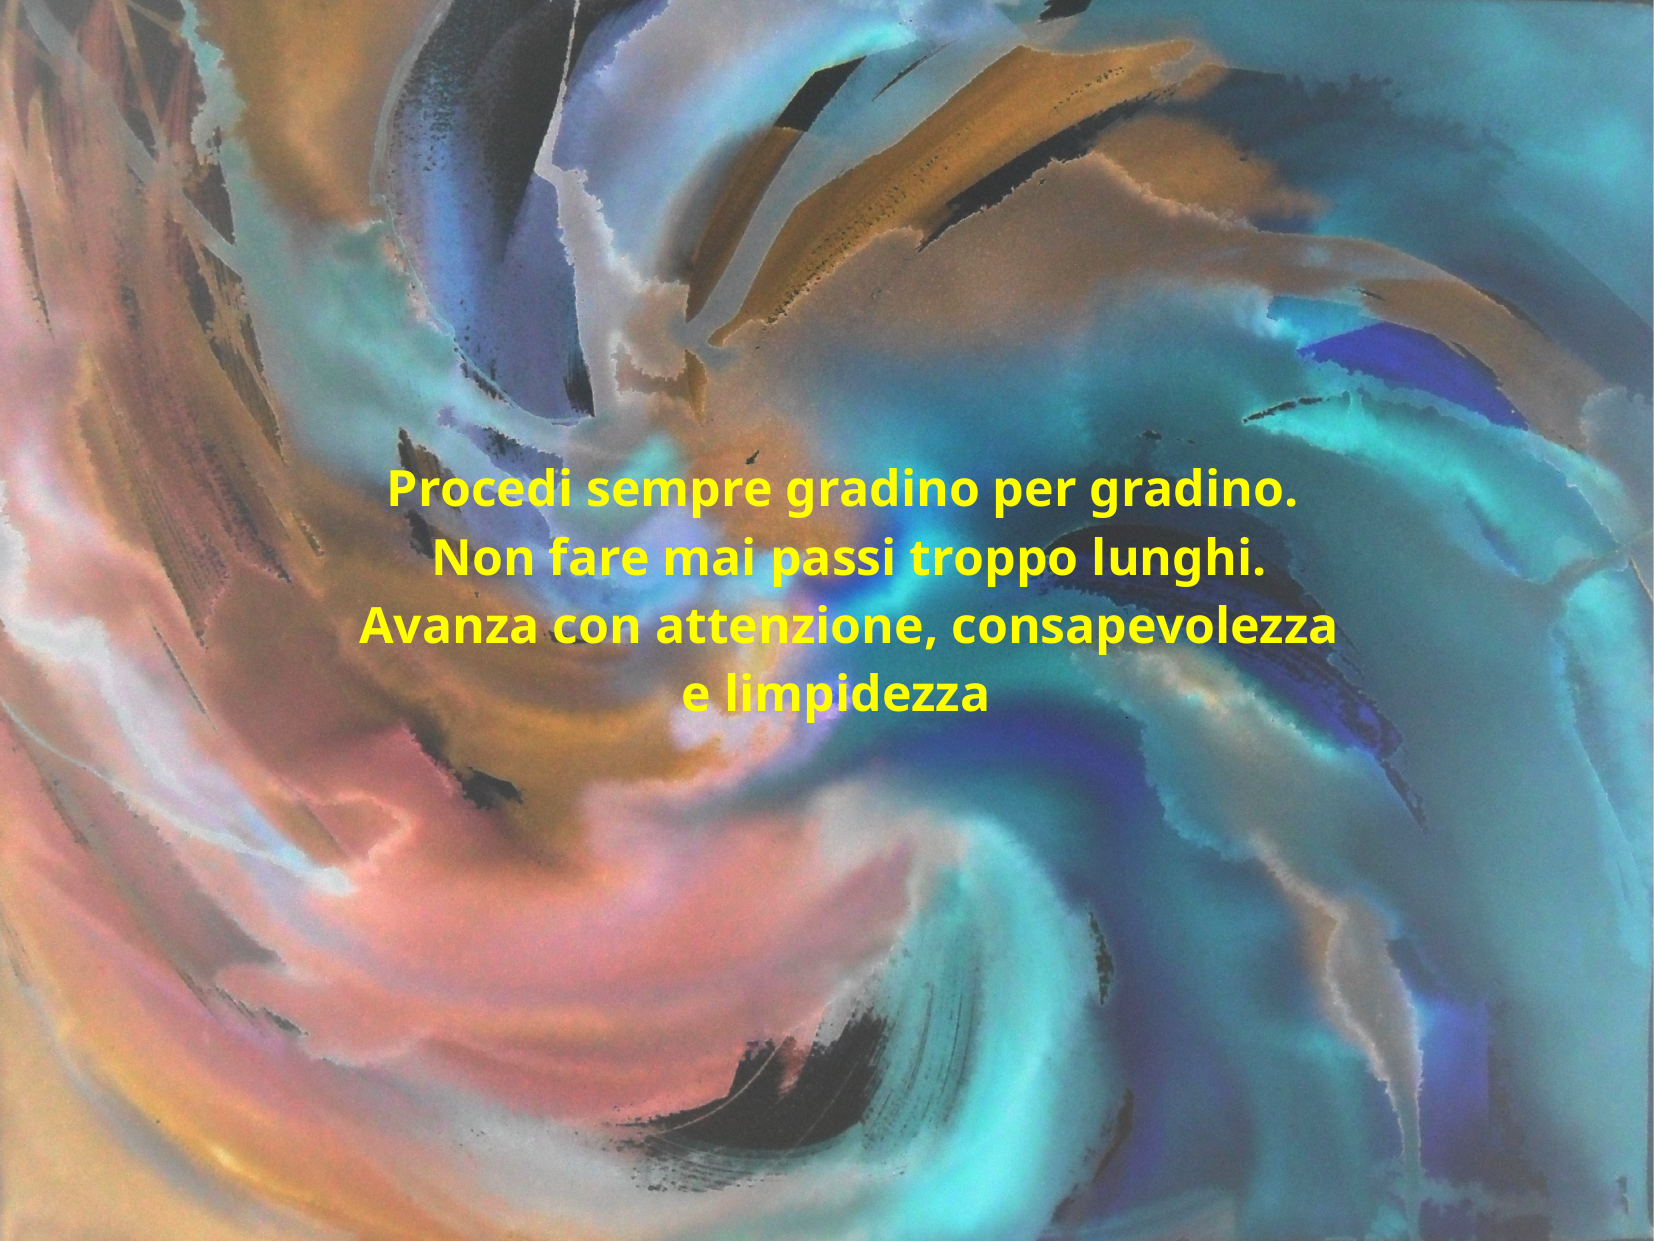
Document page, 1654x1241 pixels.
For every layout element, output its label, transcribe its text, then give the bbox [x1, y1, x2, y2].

title Procedi sempre gradino per gradino. Non fare mai passi troppo lunghi. Avanza con attenzione, consapevolezza e limpidezza [327, 332, 1359, 916]
picture [0, 0, 1654, 1241]
